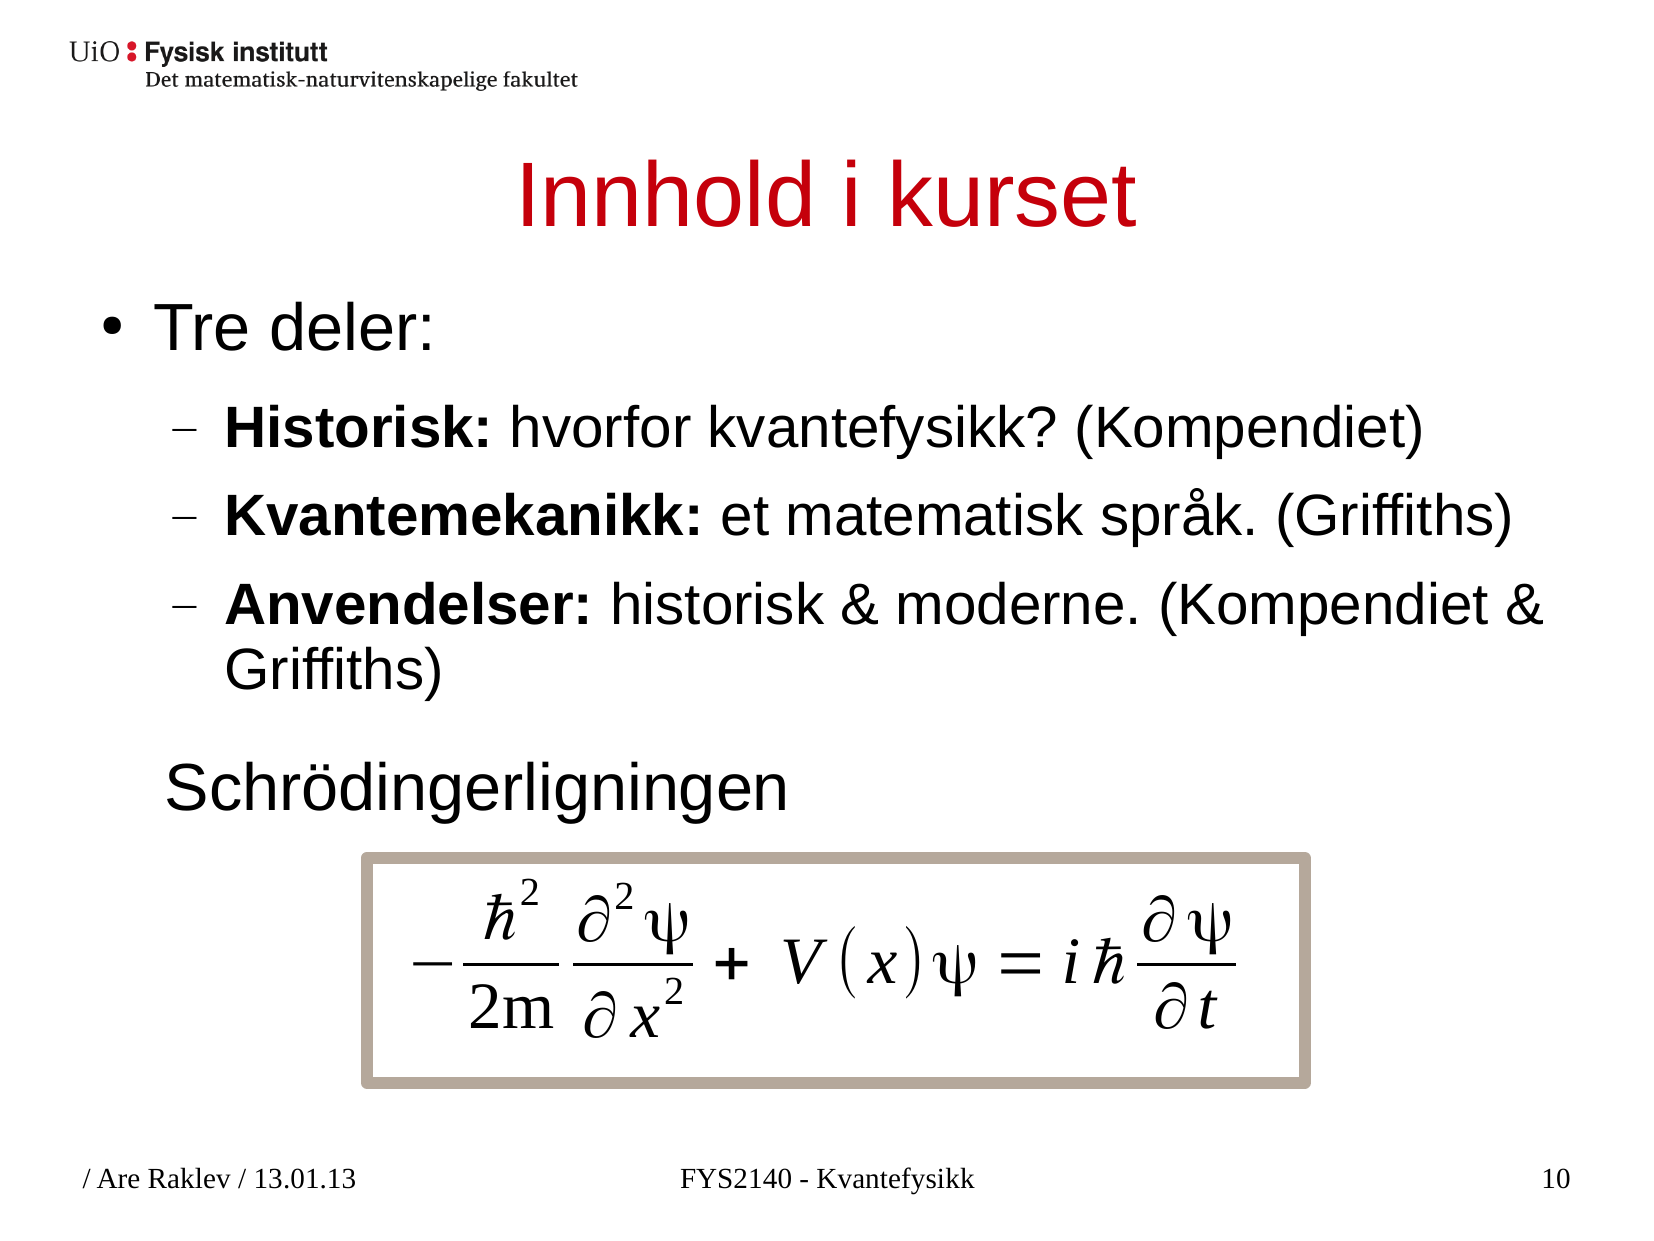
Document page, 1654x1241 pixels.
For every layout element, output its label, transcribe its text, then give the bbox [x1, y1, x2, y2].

list Tre deler: Historisk: hvorfor kvantefysikk? (Kompendiet) Kvantemekanikk: et matematisk språk. (Griffiths) Anvendelser: historisk & moderne. (Kompendiet & Griffiths) [82, 290, 1571, 1094]
text_box [367, 857, 1305, 1083]
title Innhold i kurset [82, 90, 1571, 290]
text_box Schrödingerligningen [150, 742, 966, 842]
chart [401, 869, 1247, 1053]
picture [68, 37, 581, 93]
